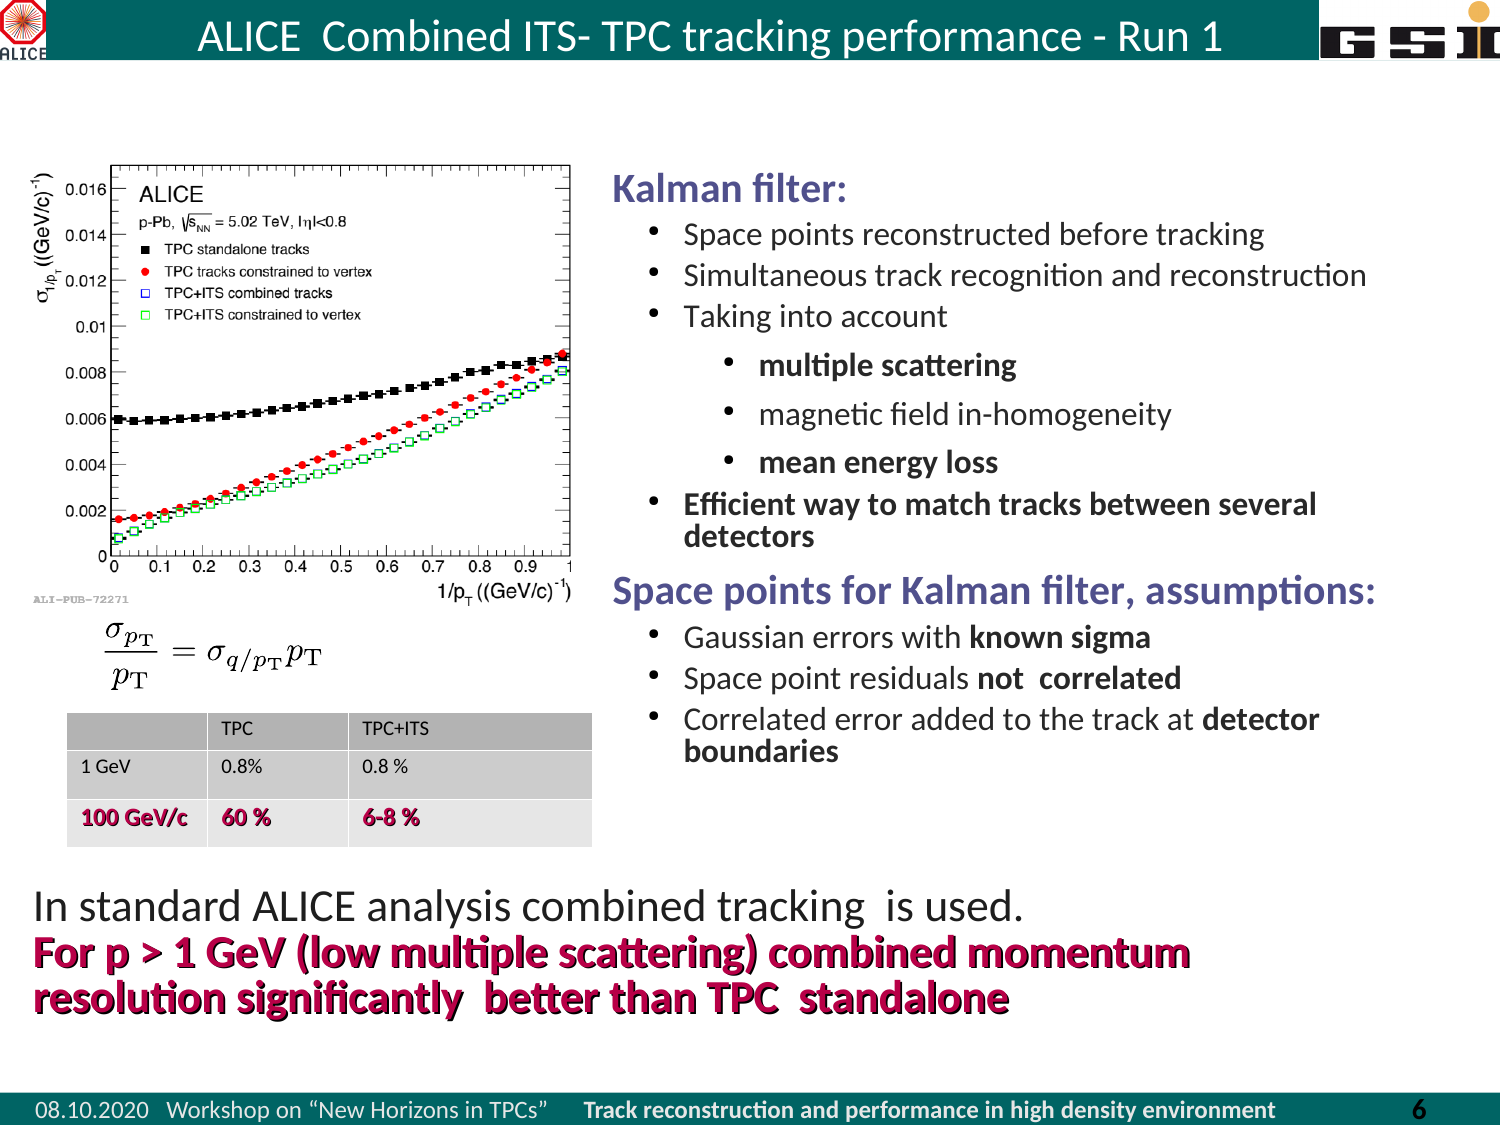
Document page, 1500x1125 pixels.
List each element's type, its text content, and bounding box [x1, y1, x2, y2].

picture [1319, 0, 1500, 60]
table_header TPC [208, 713, 348, 750]
table_header [67, 713, 207, 750]
list Kalman filter: Space points reconstructed before tracking Simultaneous track recognition and reconstruction Taking into account multiple scattering magnetic field in-homogeneity mean energy loss Efficient way to match tracks between several detectors Space points for Kalman filter, assumptions: Gaussian errors with known sigma Space point residuals not correlated Correlated error added to the track at detector boundaries [597, 162, 1471, 724]
title ALICE Combined ITS- TPC tracking performance - Run 1 [182, 5, 1462, 70]
table_cell 60 % [208, 800, 348, 847]
picture [0, 0, 46, 60]
table_cell 1 GeV [67, 751, 207, 799]
table_cell 6-8 % [349, 800, 592, 847]
picture [30, 164, 571, 607]
text_box In standard ALICE analysis combined tracking is used. For p > 1 GeV (low multiple scattering) combined momentum resolution significantly better than TPC standalone [18, 879, 1473, 1035]
table_cell 0.8 % [349, 751, 592, 799]
table_cell 100 GeV/c [67, 800, 207, 847]
table_header TPC+ITS [349, 713, 592, 750]
text_box [104, 622, 323, 690]
table_cell 0.8% [208, 751, 348, 799]
